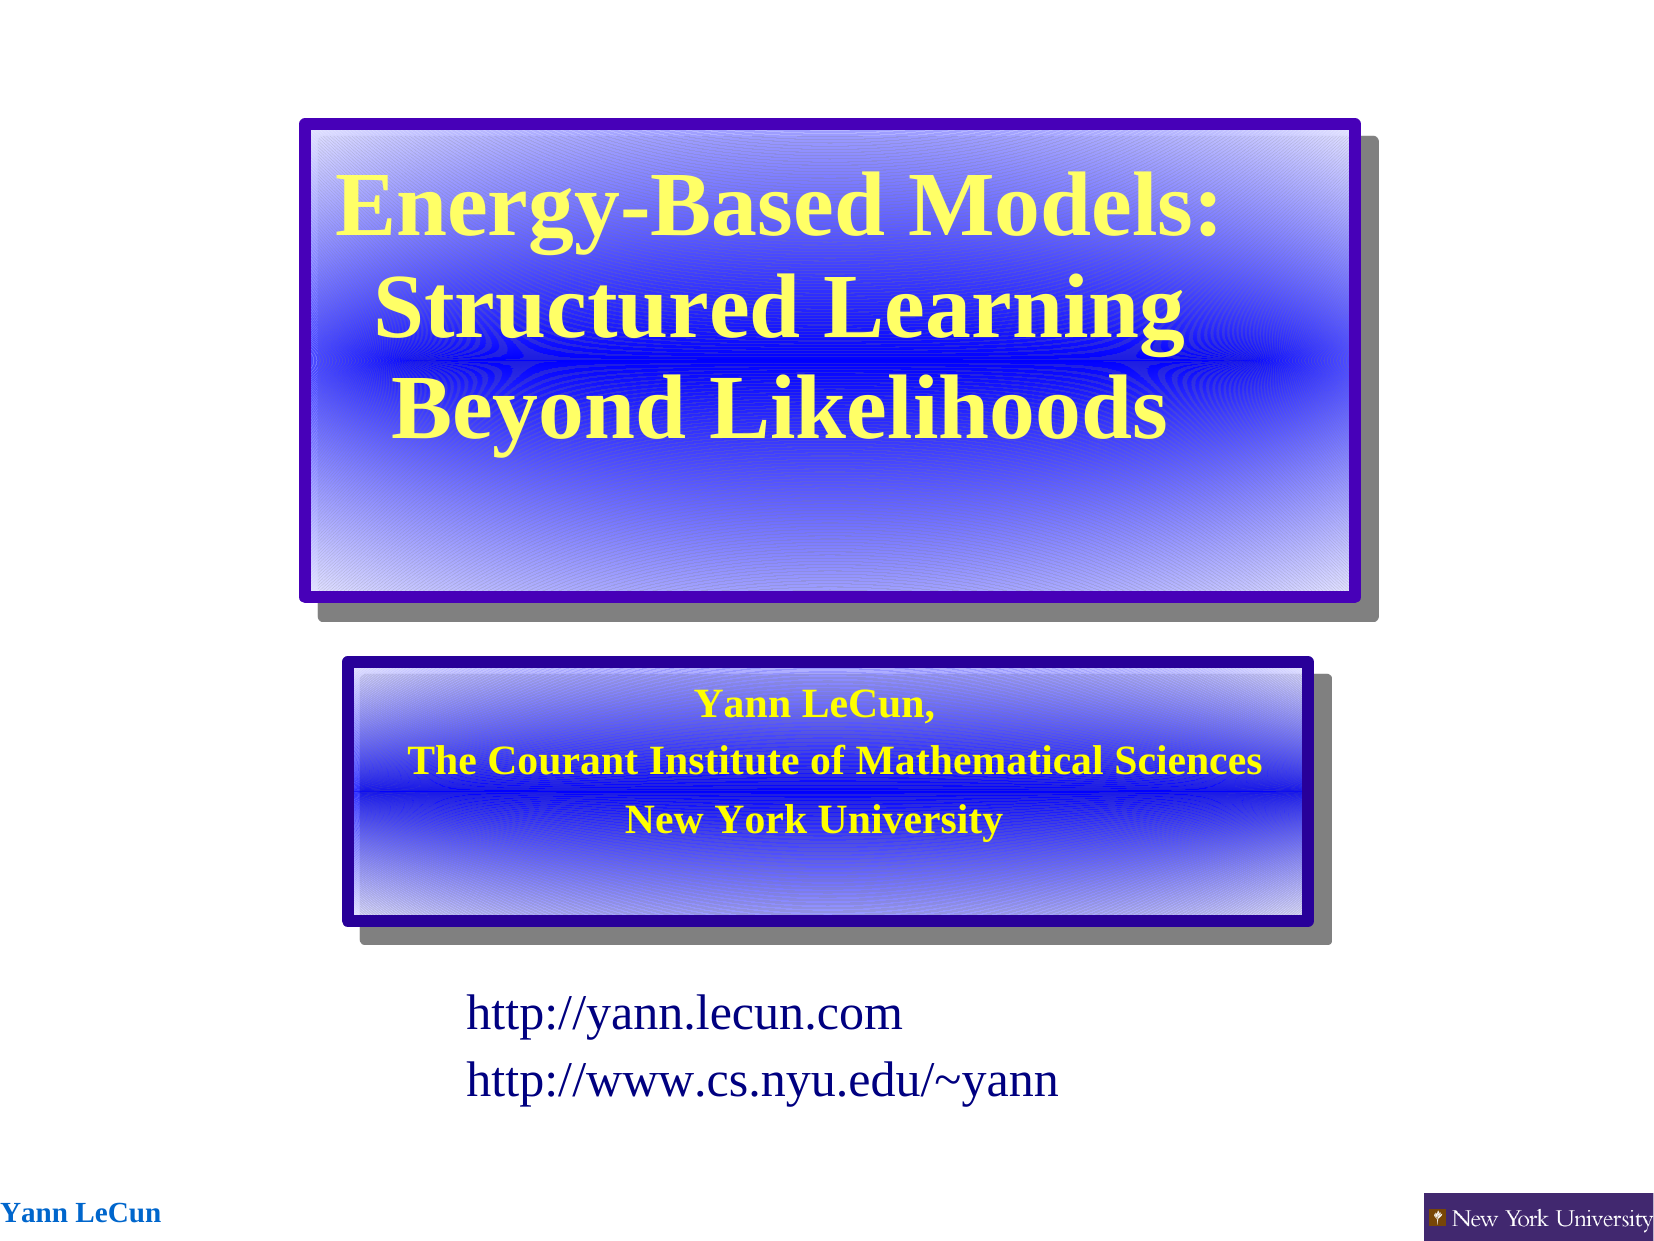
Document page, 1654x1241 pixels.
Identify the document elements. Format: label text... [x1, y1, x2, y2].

text_box Yann LeCun, The Courant Institute of Mathematical Sciences New York University [347, 662, 1309, 921]
text_box http://yann.lecun.com http://www.cs.nyu.edu/~yann [466, 984, 1060, 1217]
picture [1424, 1193, 1654, 1241]
text_box Energy-Based Models: Structured Learning Beyond Likelihoods [305, 124, 1355, 598]
